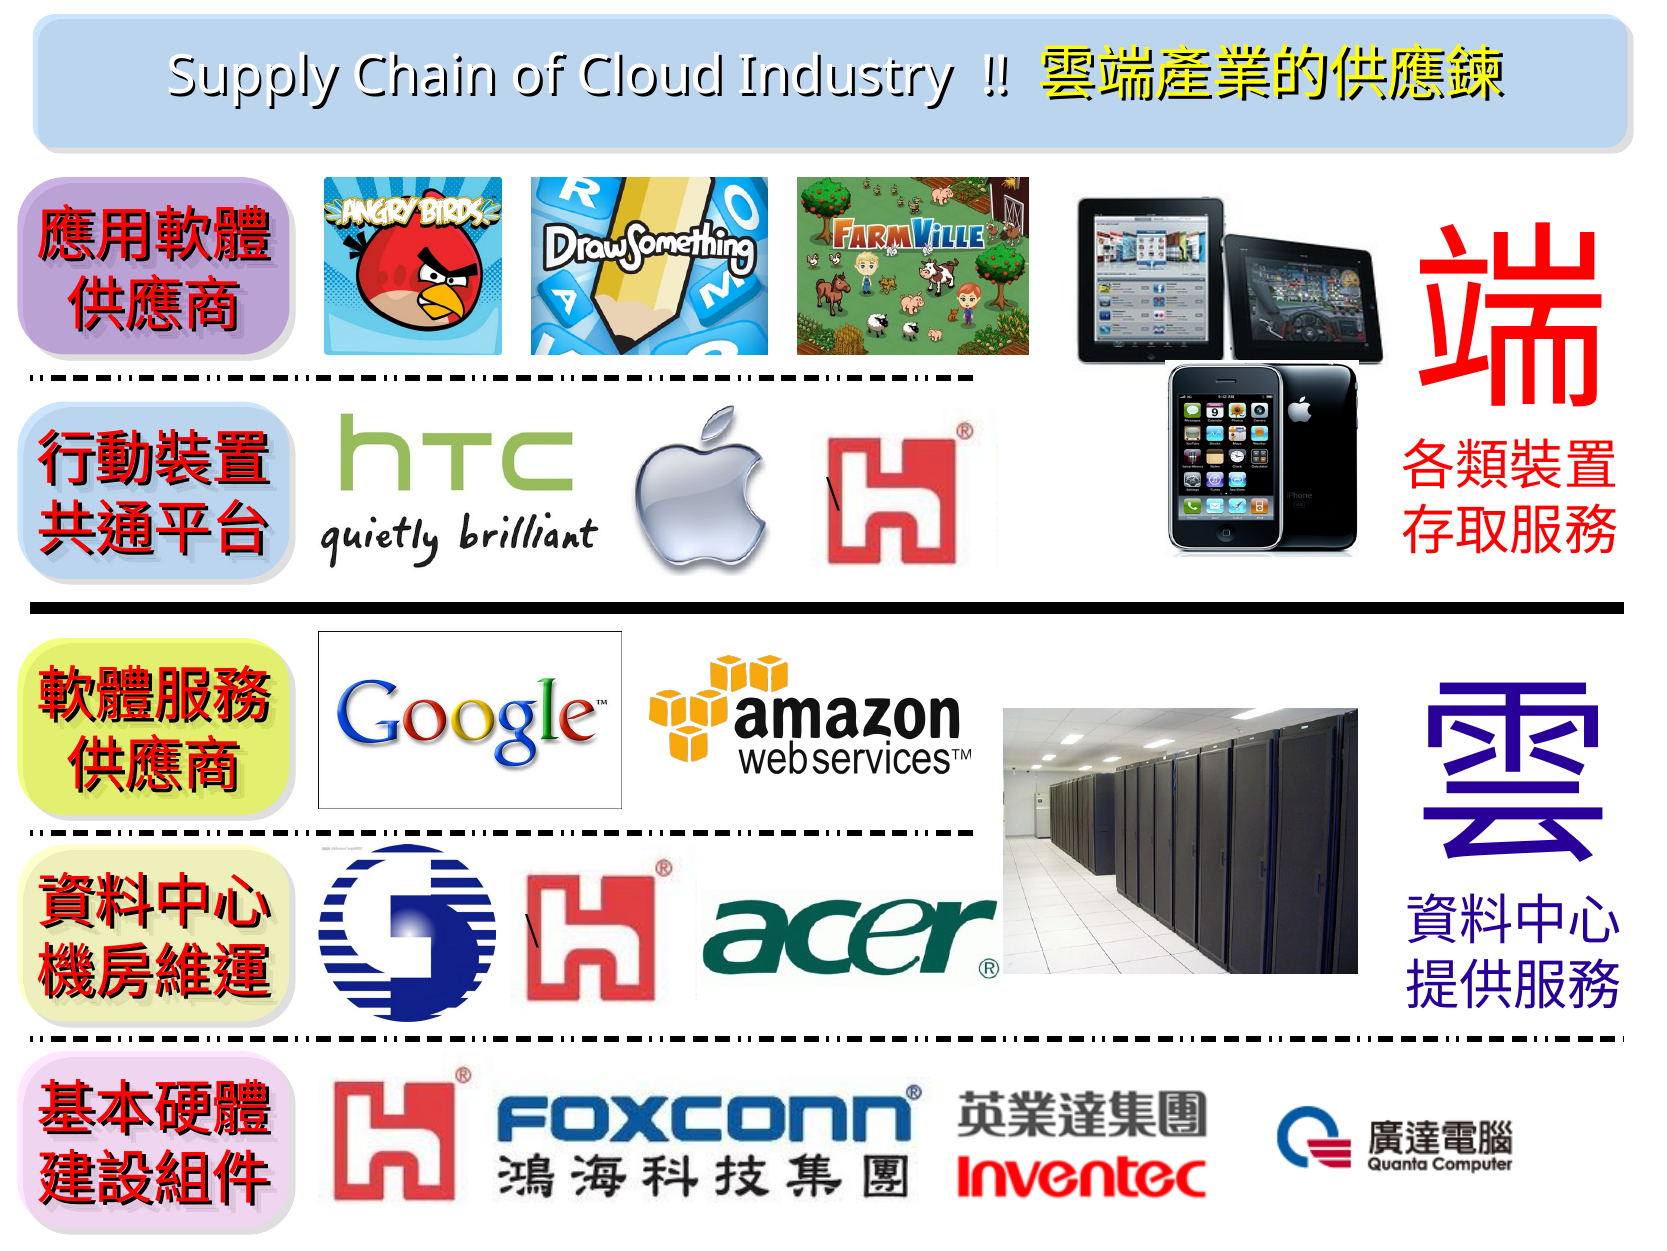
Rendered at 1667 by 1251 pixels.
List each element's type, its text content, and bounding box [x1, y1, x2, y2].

text_box 雲 資料中心 提供服務 [1370, 637, 1658, 1020]
picture [797, 177, 1029, 355]
text_box 端 各類裝置 存取服務 [1354, 183, 1667, 571]
picture [510, 708, 1358, 1016]
picture [318, 1027, 944, 1225]
text_box 行動裝置 共通平台 [17, 401, 290, 579]
text_box 資料中心 機房維運 [17, 844, 290, 1022]
picture [951, 1086, 1211, 1200]
picture [324, 177, 502, 355]
picture [318, 401, 601, 579]
picture [649, 655, 971, 774]
picture [318, 844, 496, 1022]
picture [318, 631, 622, 810]
picture [811, 401, 999, 579]
picture [1254, 1072, 1536, 1205]
text_box Supply Chain of Cloud Industry !! 雲端產業的供應鍊 [2, 0, 1667, 148]
text_box 基本硬體 建設組件 [17, 1051, 290, 1229]
picture [531, 177, 768, 355]
picture [763, 177, 768, 188]
text_box 應用軟體 供應商 [17, 177, 290, 355]
picture [631, 401, 775, 579]
text_box 軟體服務 供應商 [17, 637, 290, 816]
picture [1061, 183, 1400, 557]
